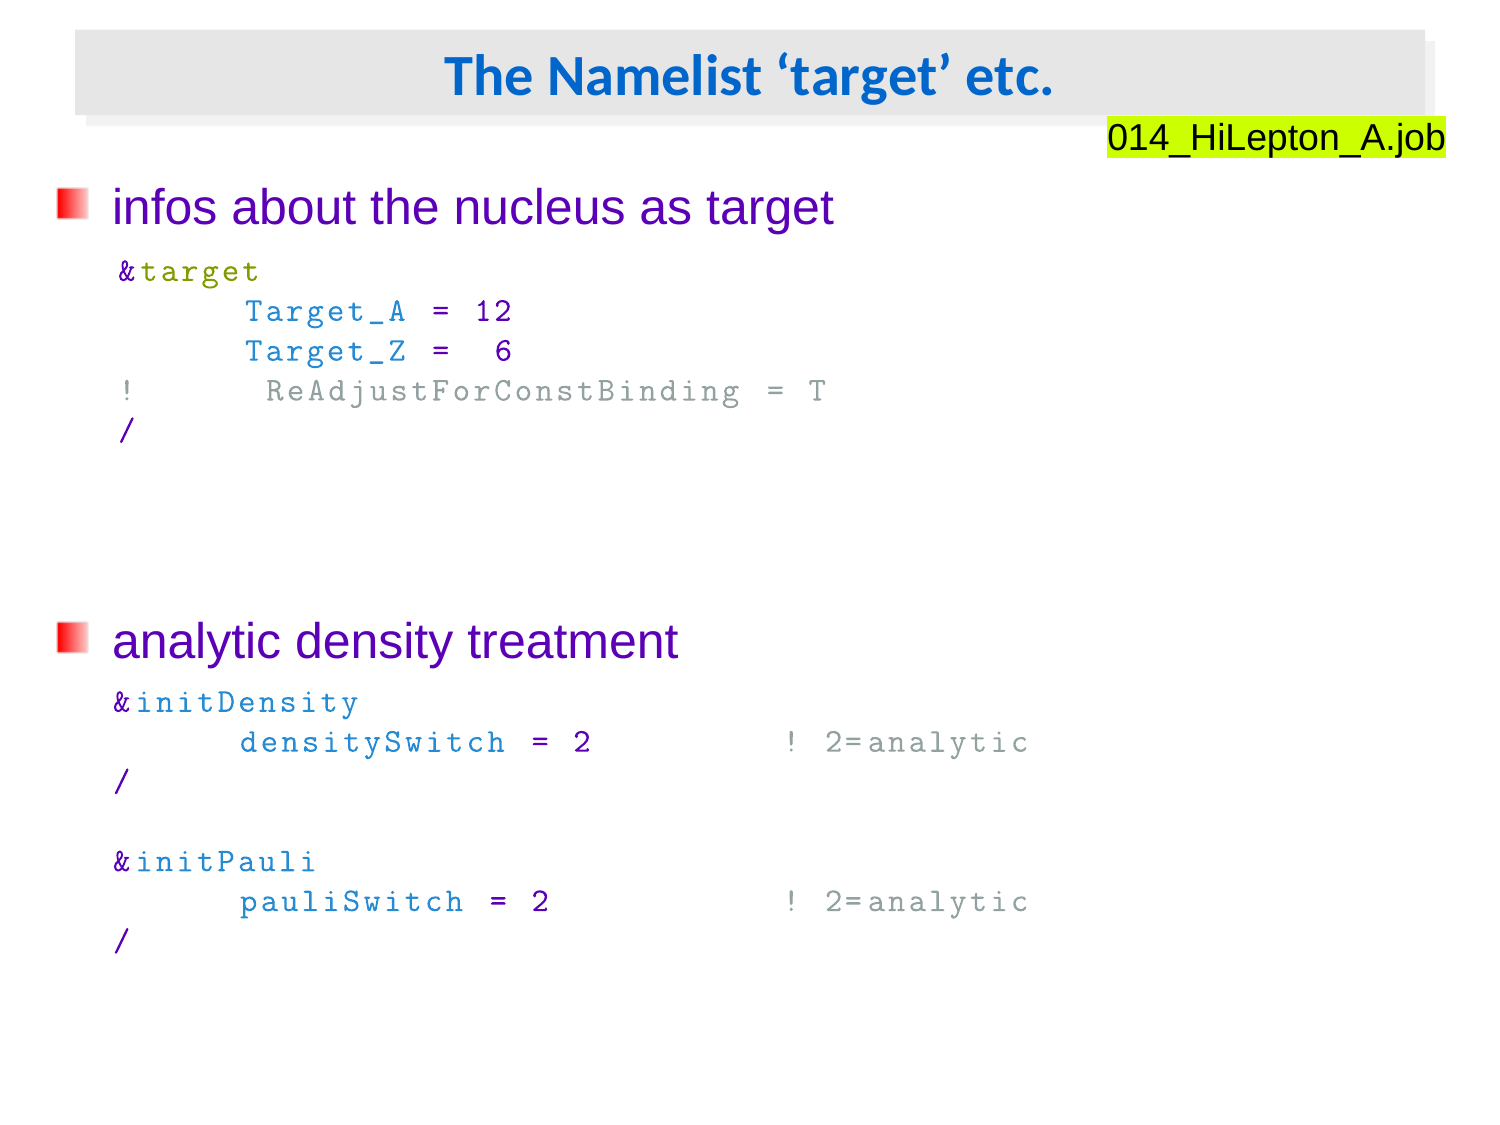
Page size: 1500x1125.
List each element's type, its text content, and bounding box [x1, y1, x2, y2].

text_box [112, 691, 1029, 954]
list infos about the nucleus as target analytic density treatment [41, 166, 1459, 1111]
text_box 014_HiLepton_A.job [1092, 105, 1500, 166]
title The Namelist ‘target’ etc. [75, 29, 1426, 116]
text_box [118, 260, 827, 444]
